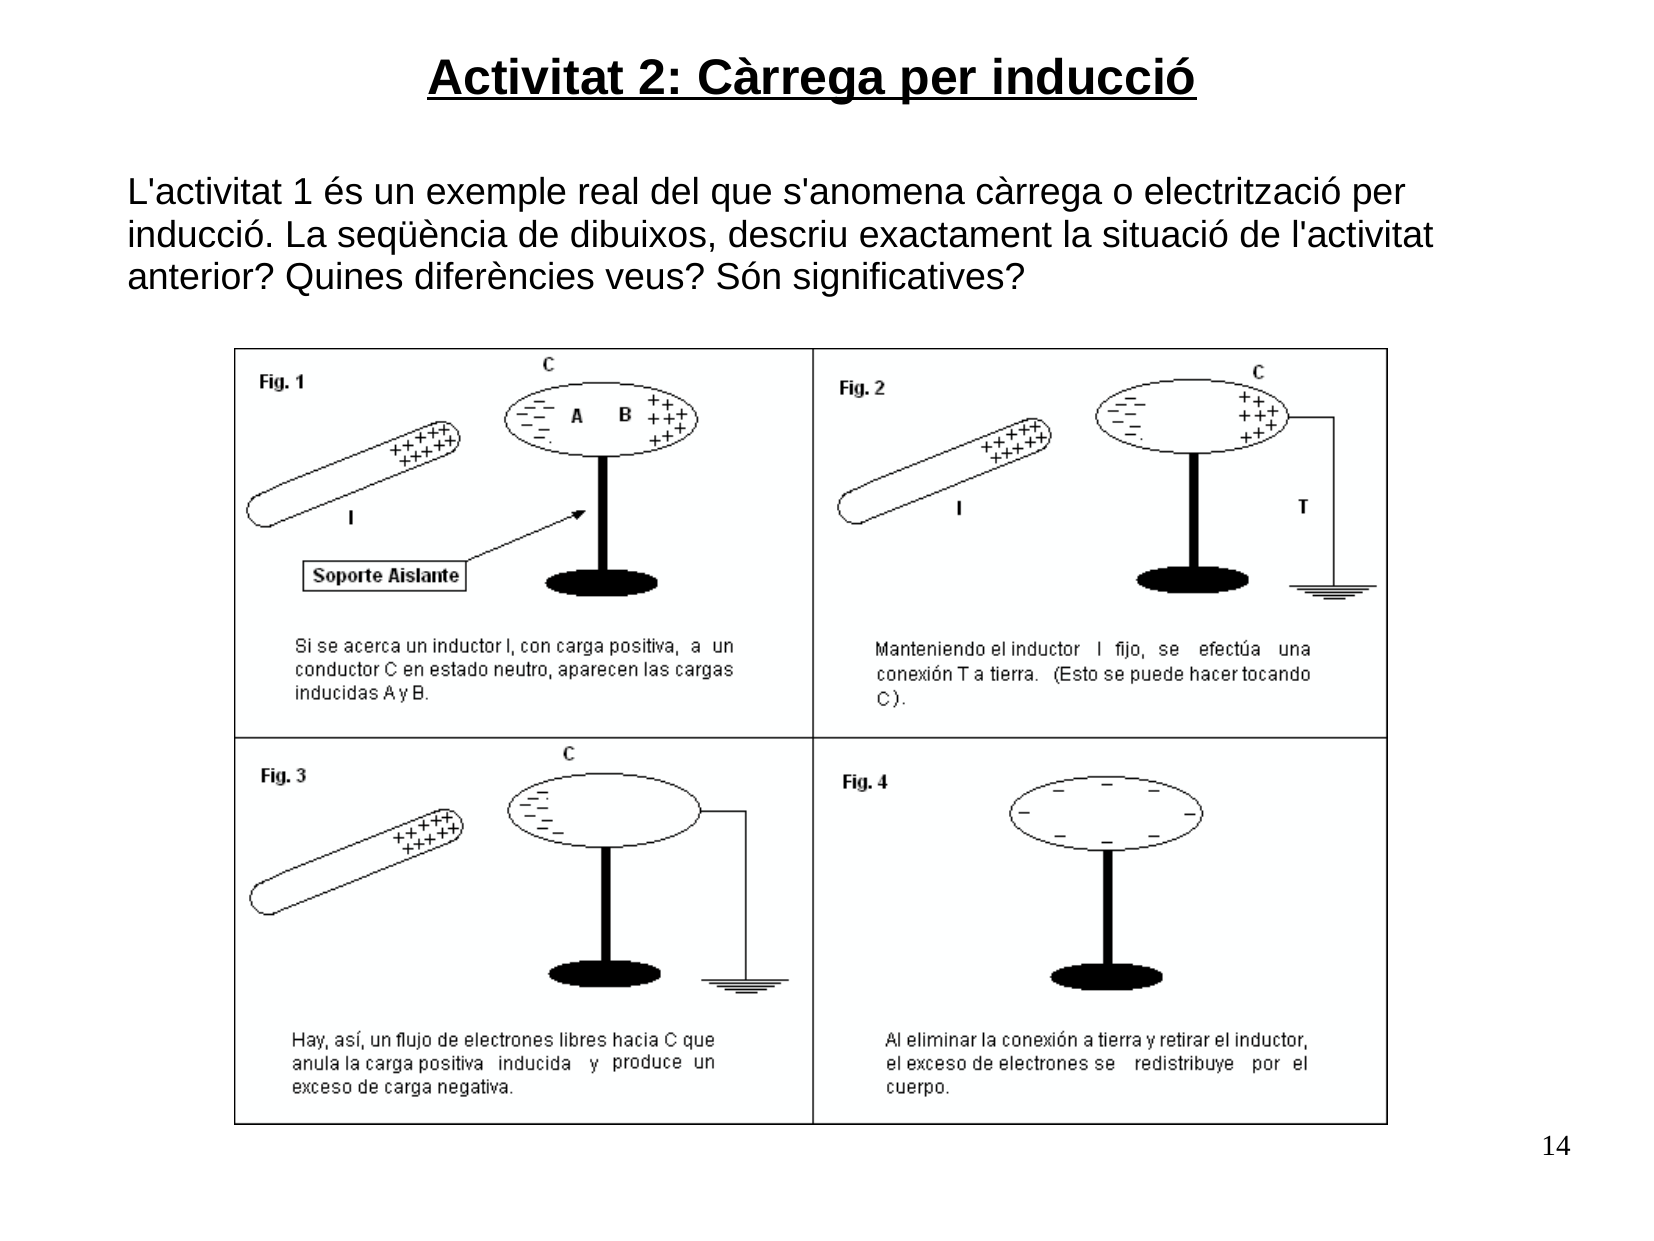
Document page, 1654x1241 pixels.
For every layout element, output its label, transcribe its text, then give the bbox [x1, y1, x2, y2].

text_box L'activitat 1 és un exemple real del que s'anomena càrrega o electrització per inducció. La seqüència de dibuixos, descriu exactament la situació de l'activitat anterior? Quines diferències veus? Són significatives? [112, 163, 1501, 305]
text_box Activitat 2: Càrrega per inducció [412, 41, 1238, 113]
picture [234, 348, 1388, 1126]
